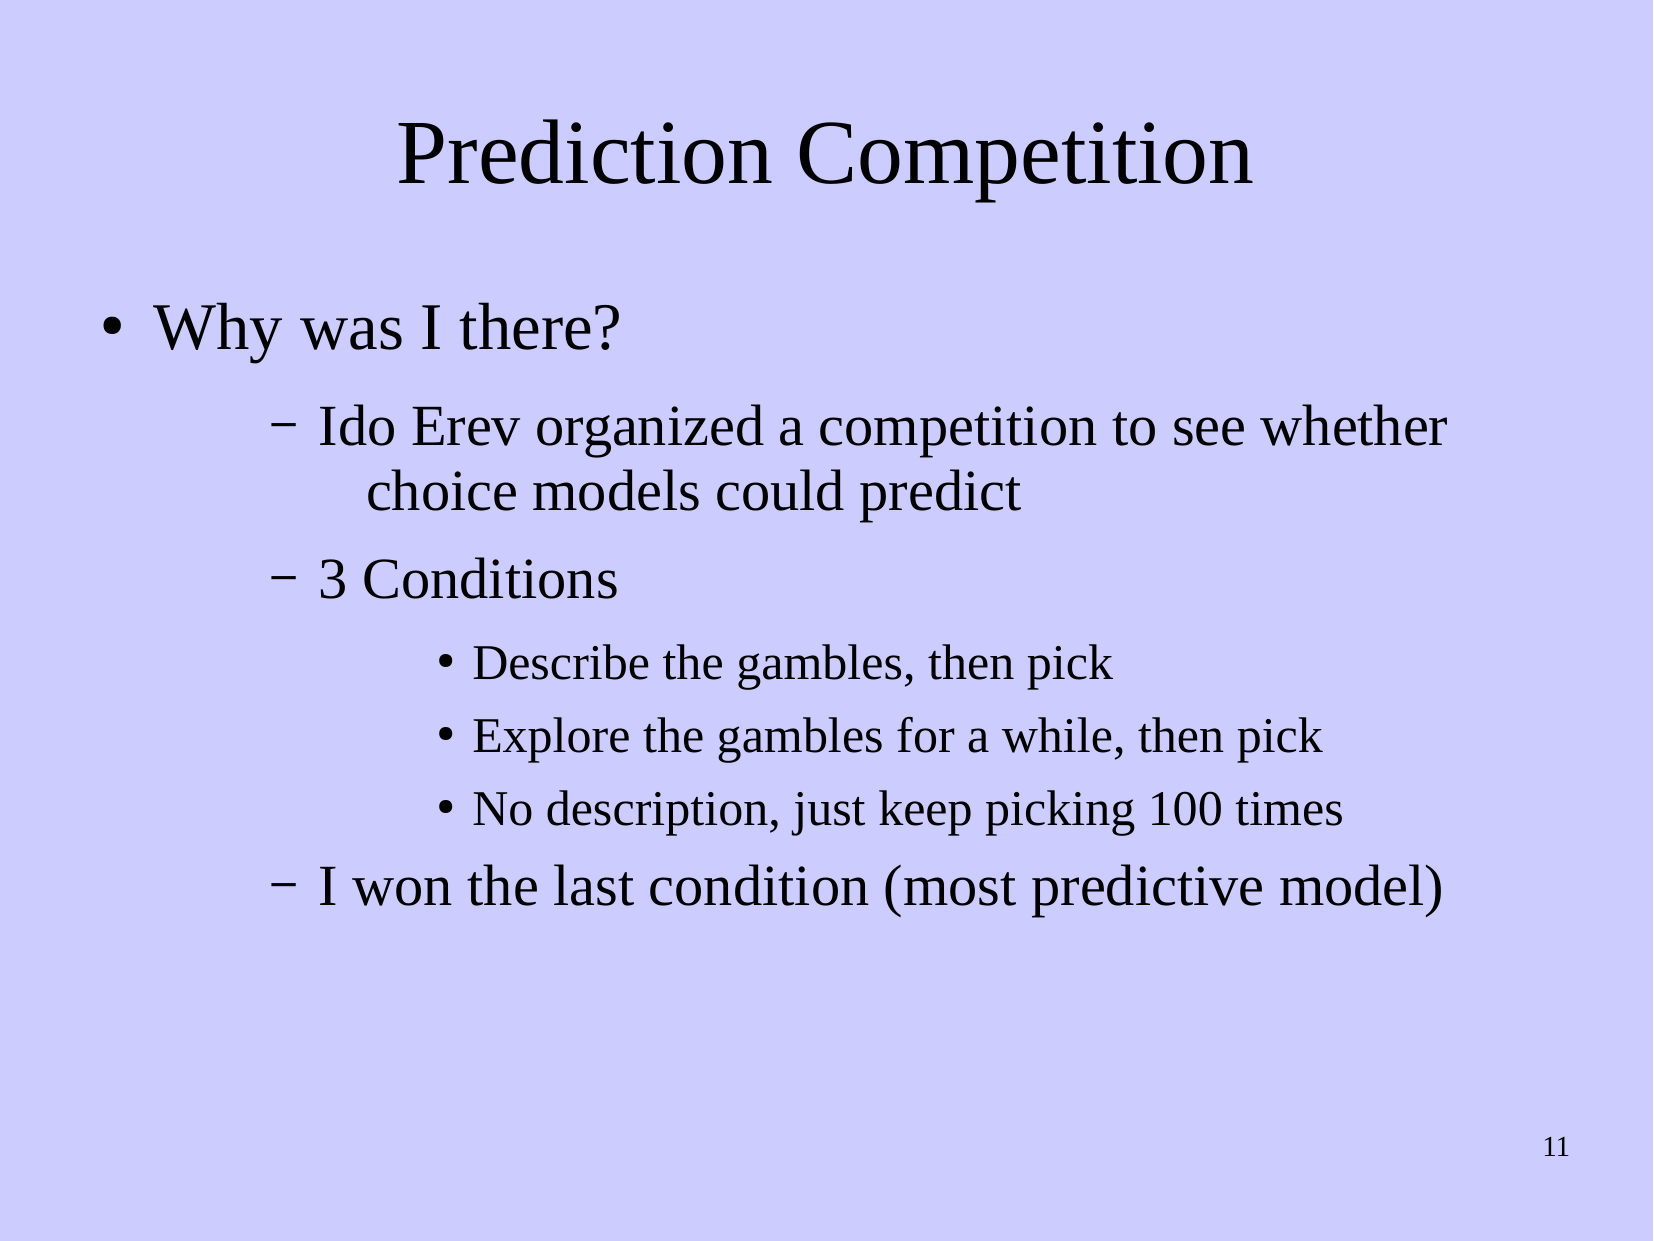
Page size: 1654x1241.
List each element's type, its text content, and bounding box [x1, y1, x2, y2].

list Why was I there? Ido Erev organized a competition to see whether choice models could predict 3 Conditions Describe the gambles, then pick Explore the gambles for a while, then pick No description, just keep picking 100 times I won the last condition (most predictive model) [82, 290, 1571, 1095]
title Prediction Competition [82, 56, 1571, 250]
